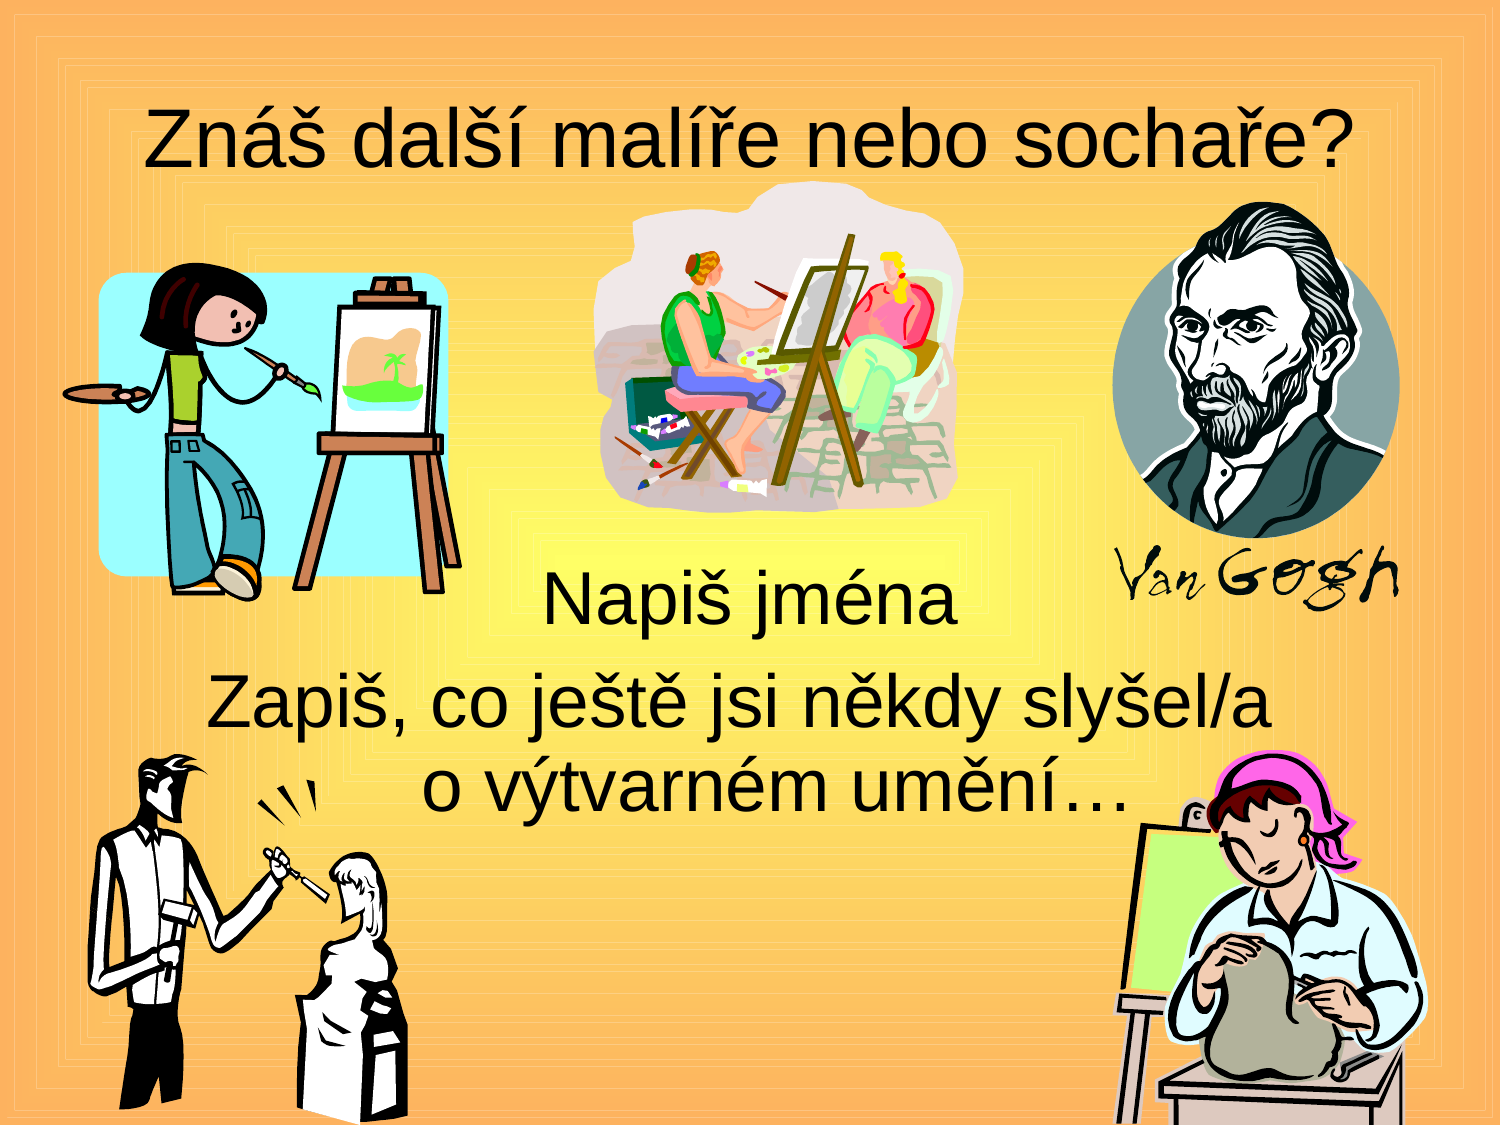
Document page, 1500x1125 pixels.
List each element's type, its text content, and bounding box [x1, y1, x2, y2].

picture [62, 262, 462, 603]
picture [87, 750, 408, 1125]
picture [587, 174, 970, 519]
title Znáš další malíře nebo sochaře? [75, 45, 1426, 233]
picture [1112, 200, 1400, 613]
picture [1112, 750, 1430, 1125]
list Napiš jména Zapiš, co ještě jsi někdy slyšel/a o výtvarném umění… [75, 437, 1426, 863]
